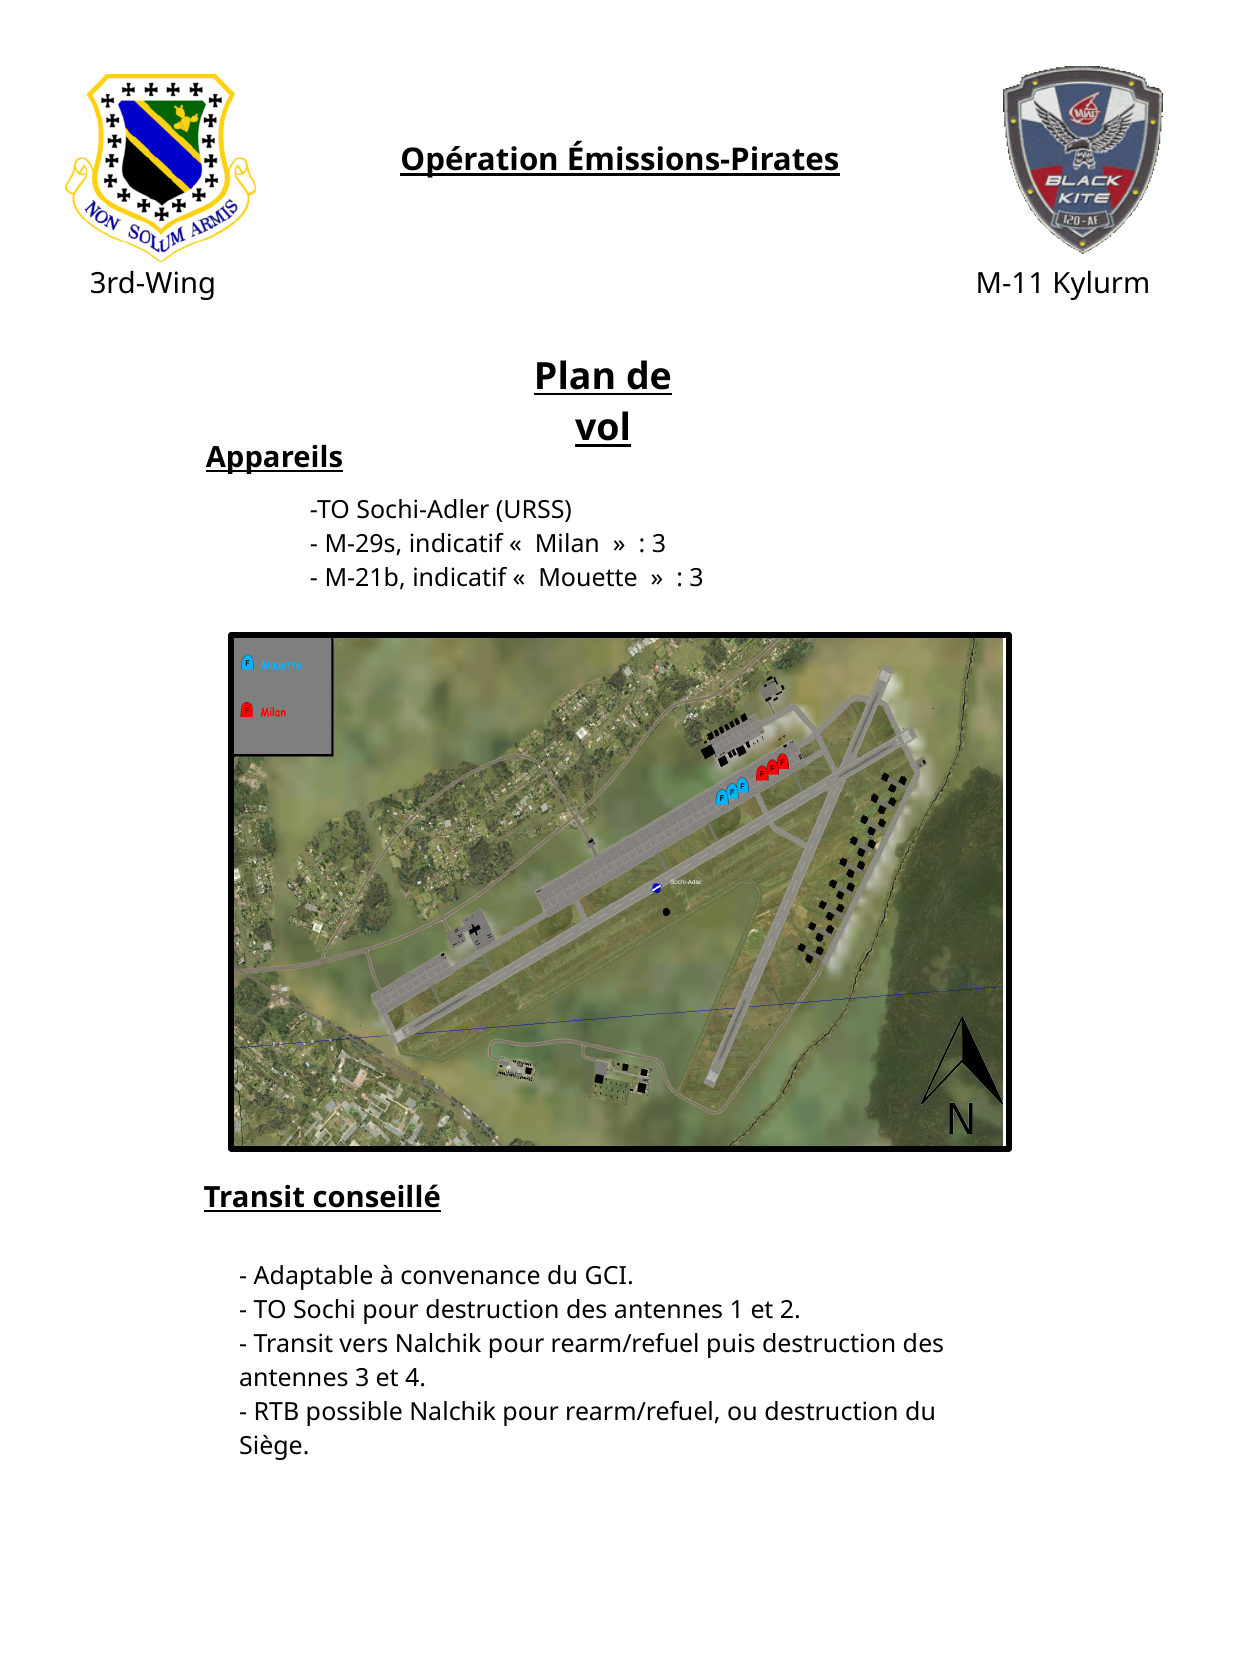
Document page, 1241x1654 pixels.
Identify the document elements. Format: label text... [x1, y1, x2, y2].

picture [1003, 66, 1163, 254]
text_box - Adaptable à convenance du GCI. - TO Sochi pour destruction des antennes 1 et 2. - Transit vers Nalchik pour rearm/refuel puis destruction des antennes 3 et 4. - RTB possible Nalchik pour rearm/refuel, ou destruction du Siège. [224, 1250, 969, 1476]
picture [65, 74, 256, 263]
title Opération Émissions-Pirates 3rd-Wing M-11 Kylurm [62, 41, 1179, 313]
text_box Appareils [153, 428, 378, 485]
text_box Transit conseillé [188, 1169, 473, 1241]
picture [234, 637, 1007, 1146]
text_box -TO Sochi-Adler (URSS) - M-29s, indicatif « Milan » : 3 - M-21b, indicatif « Mouette » : 3 [295, 484, 827, 605]
text_box Plan de vol [519, 342, 745, 463]
